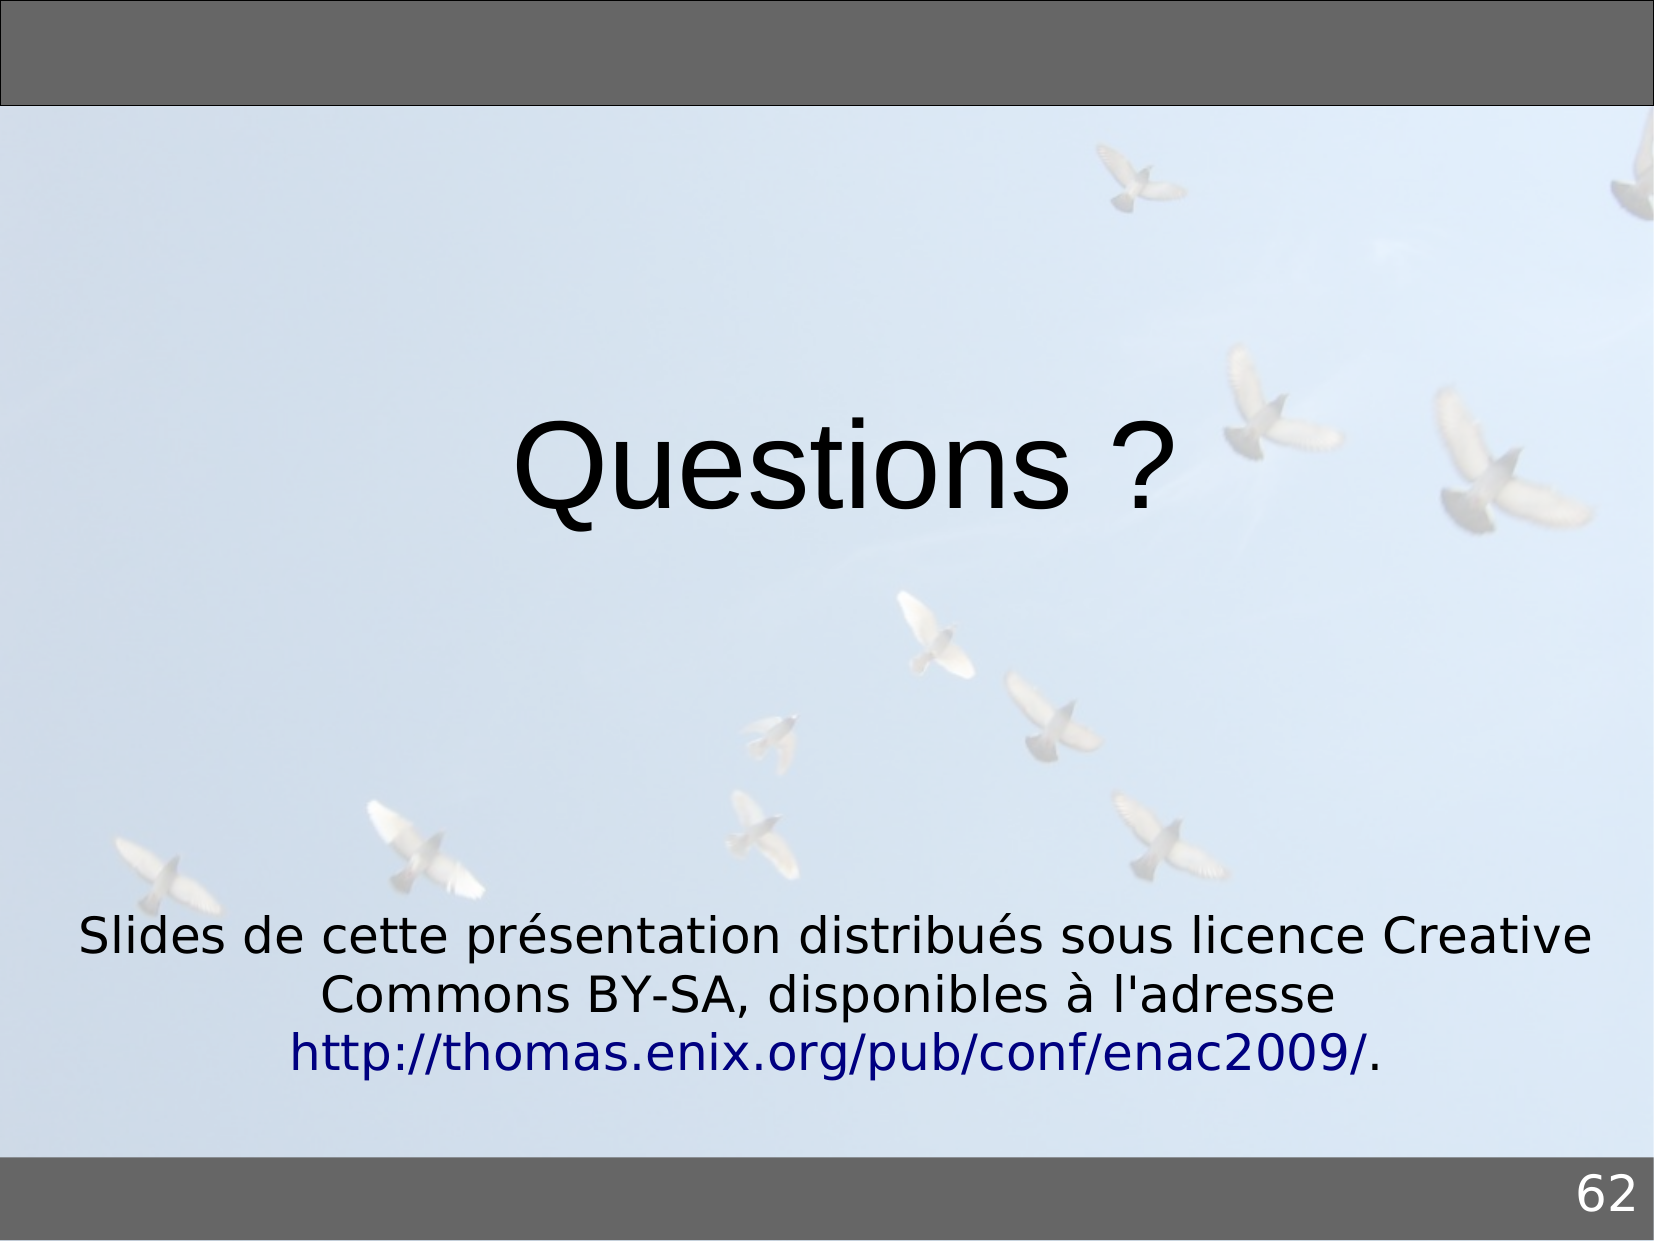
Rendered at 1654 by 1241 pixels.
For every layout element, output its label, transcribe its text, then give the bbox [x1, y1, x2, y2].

subtitle Questions ? [82, 154, 1571, 777]
text_box Slides de cette présentation distribués sous licence Creative Commons BY-SA, disponibles à l'adresse http://thomas.enix.org/pub/conf/enac2009/. [60, 900, 1613, 1090]
